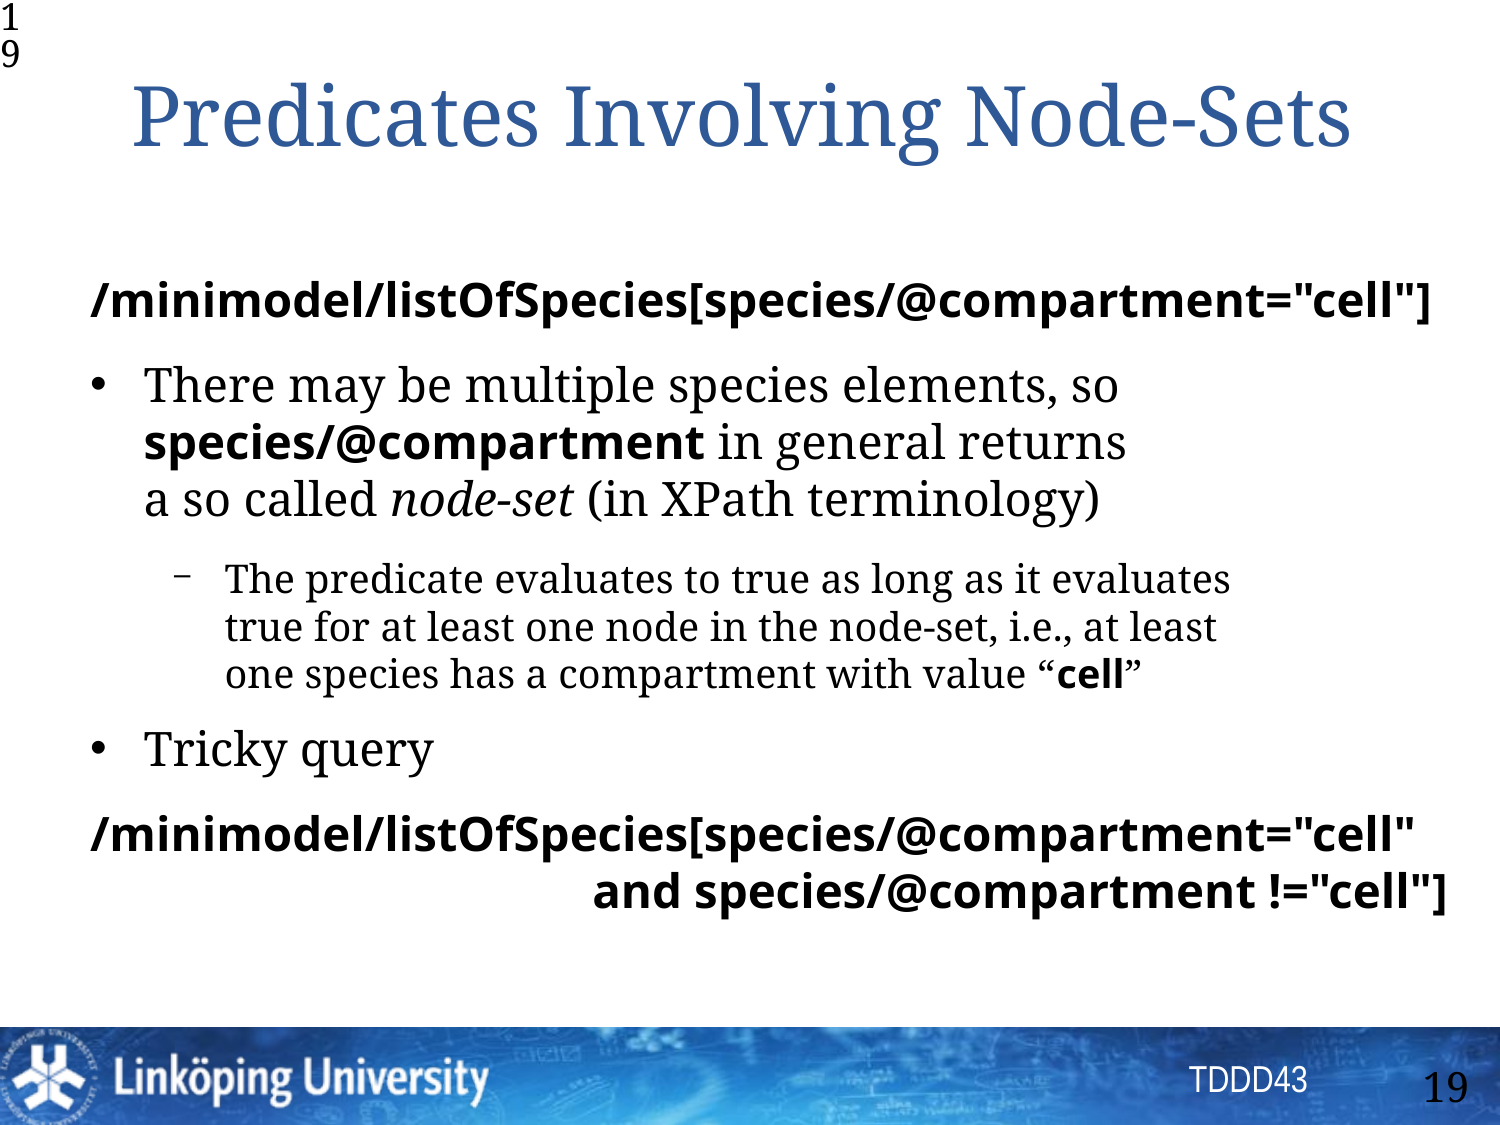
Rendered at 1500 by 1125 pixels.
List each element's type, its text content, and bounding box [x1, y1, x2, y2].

list /minimodel/listOfSpecies[species/@compartment="cell"] There may be multiple species elements, so species/@compartment in general returns a so called node-set (in XPath terminology) The predicate evaluates to true as long as it evaluates true for at least one node in the node-set, i.e., at least one species has a compartment with value “cell” Tricky query /minimodel/listOfSpecies[species/@compartment="cell" and species/@compartment !="cell"] [75, 262, 1500, 1005]
title Predicates Involving Node-Sets [67, 30, 1418, 171]
text_box <number> [1407, 1053, 1500, 1114]
picture [0, 1027, 1500, 1125]
